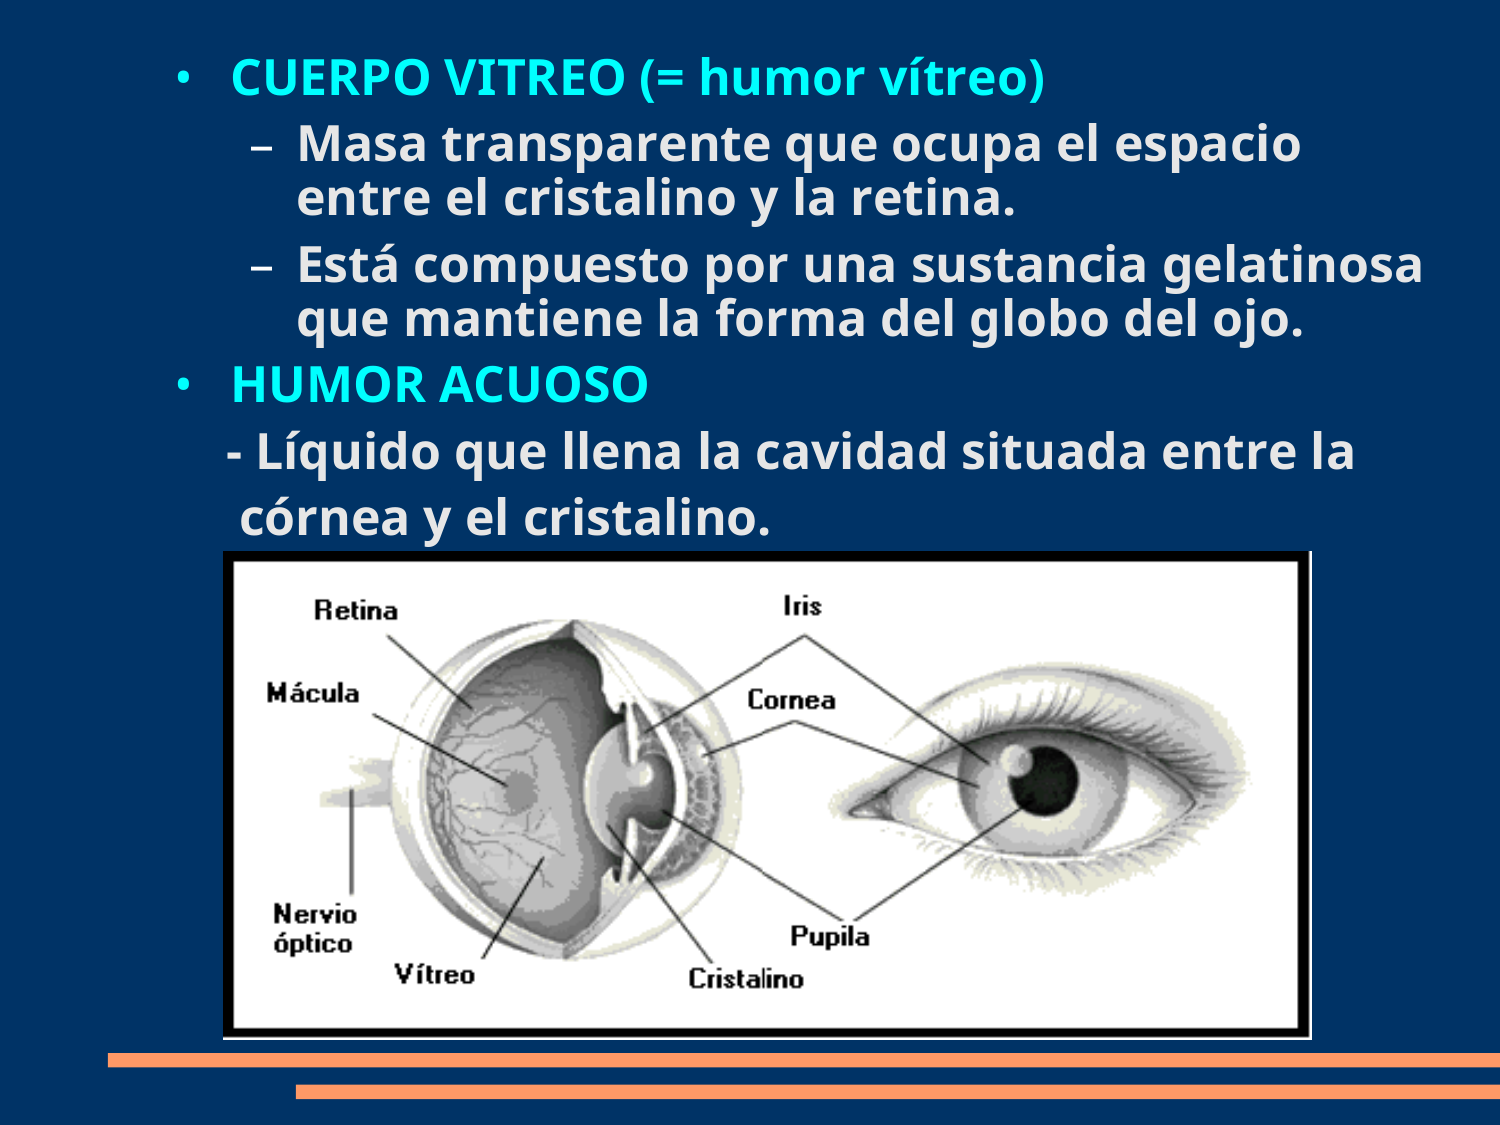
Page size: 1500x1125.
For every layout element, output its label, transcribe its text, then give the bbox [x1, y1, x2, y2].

picture [223, 551, 1312, 1040]
list CUERPO VITREO (= humor vítreo) Masa transparente que ocupa el espacio entre el cristalino y la retina. Está compuesto por una sustancia gelatinosa que mantiene la forma del globo del ojo. HUMOR ACUOSO - Líquido que llena la cavidad situada entre la córnea y el cristalino. [159, 44, 1465, 780]
